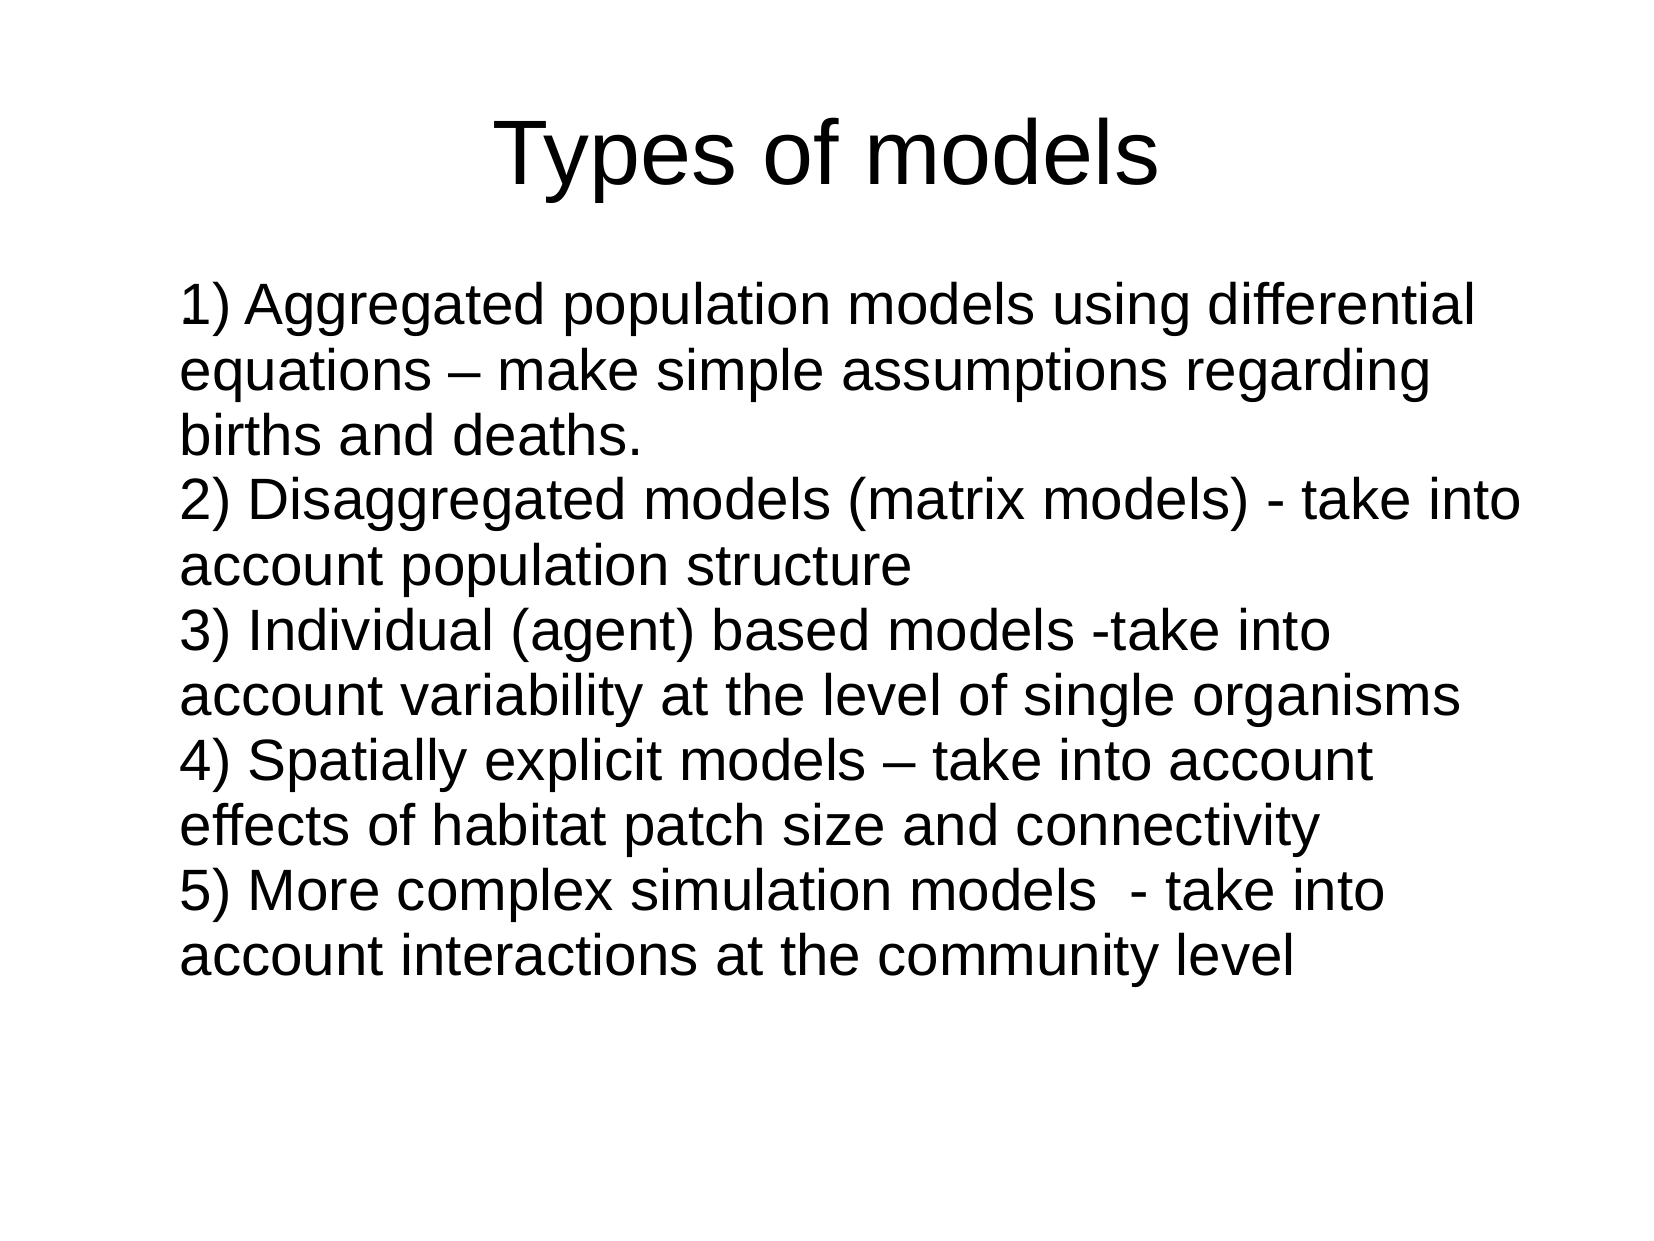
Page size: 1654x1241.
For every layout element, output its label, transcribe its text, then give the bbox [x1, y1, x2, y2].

text_box 1) Aggregated population models using differential equations – make simple assumptions regarding births and deaths. 2) Disaggregated models (matrix models) - take into account population structure 3) Individual (agent) based models -take into account variability at the level of single organisms 4) Spatially explicit models – take into account effects of habitat patch size and connectivity 5) More complex simulation models - take into account interactions at the community level [165, 264, 1546, 998]
title Types of models [82, 49, 1571, 257]
